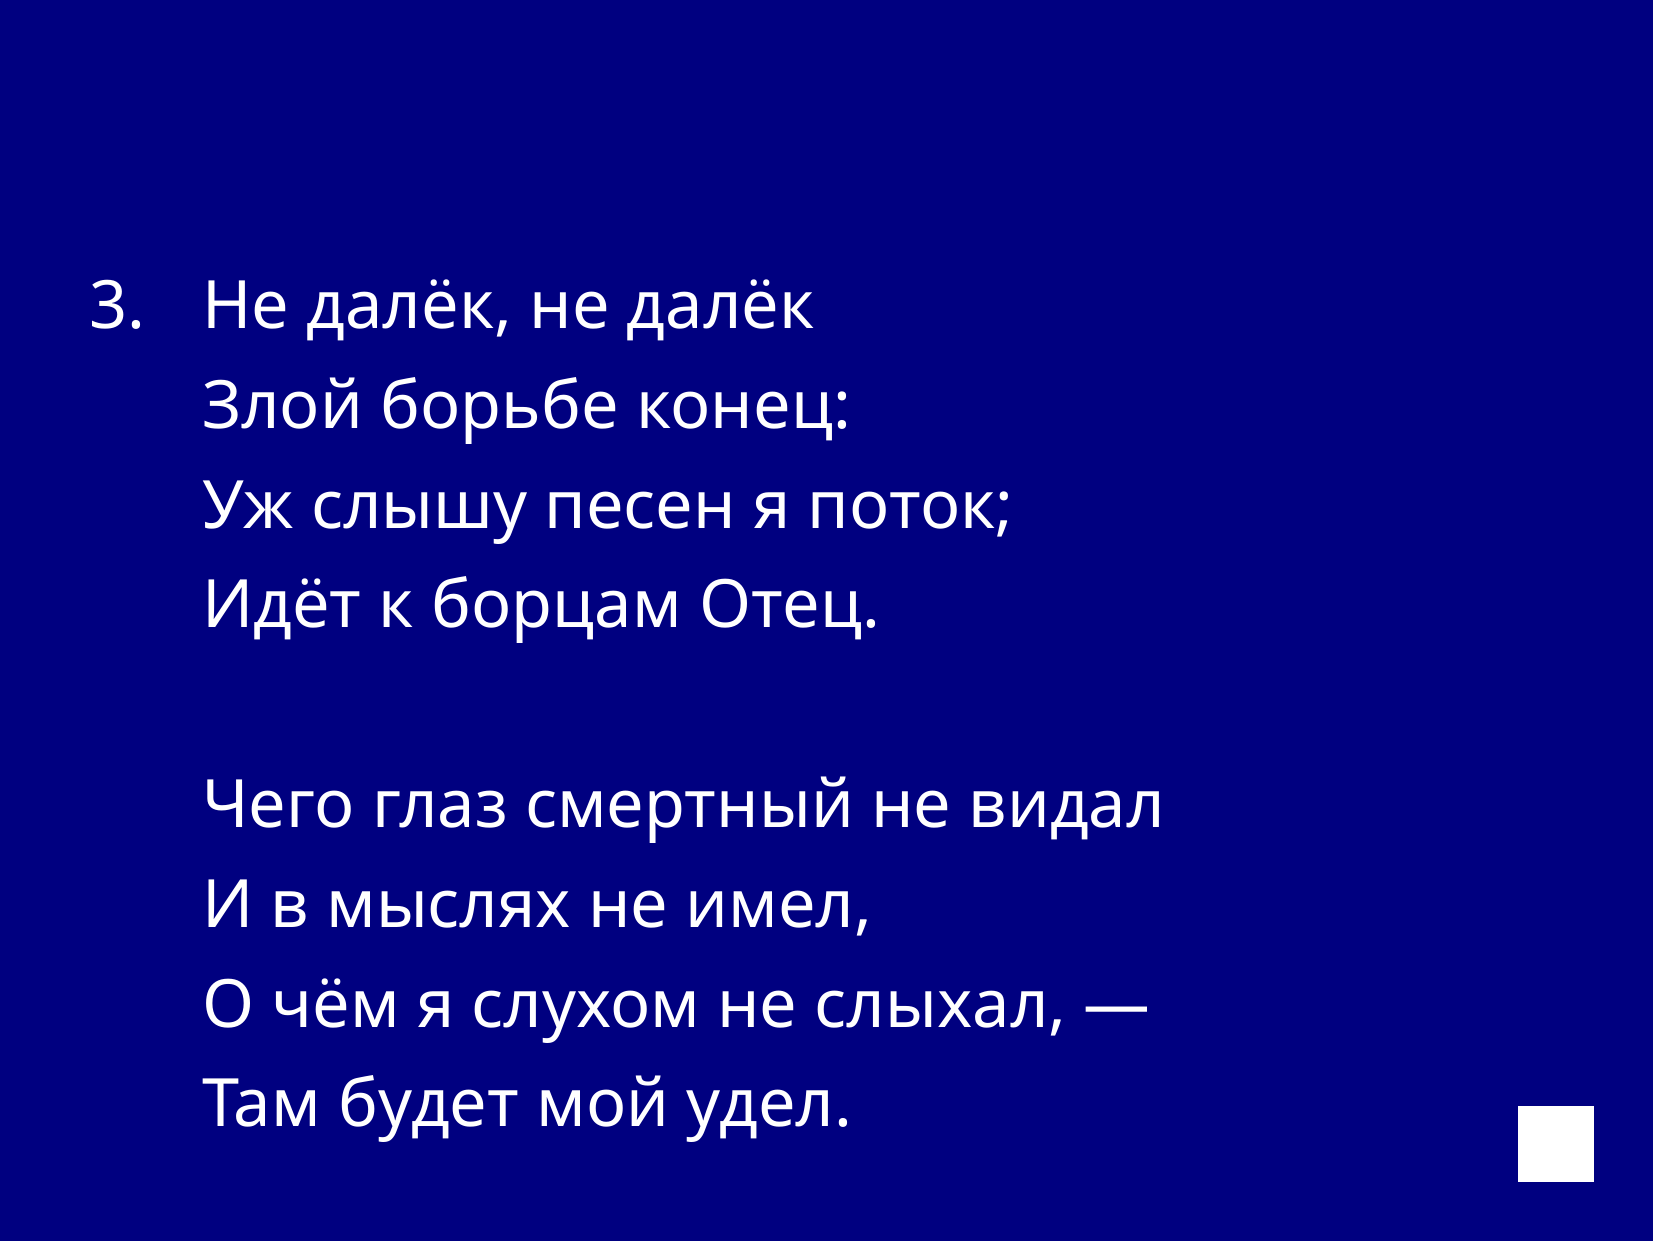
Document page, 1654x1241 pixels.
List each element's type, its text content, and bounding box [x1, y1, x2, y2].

text_box 3. Не далёк, не далёк Злой борьбе конец: Уж слышу песен я поток; Идёт к борцам Отец. Чего глаз смертный не видал И в мыслях не имел, О чём я слухом не слыхал, — Там будет мой удел. [75, 150, 1576, 1163]
text_box [1518, 1106, 1594, 1182]
